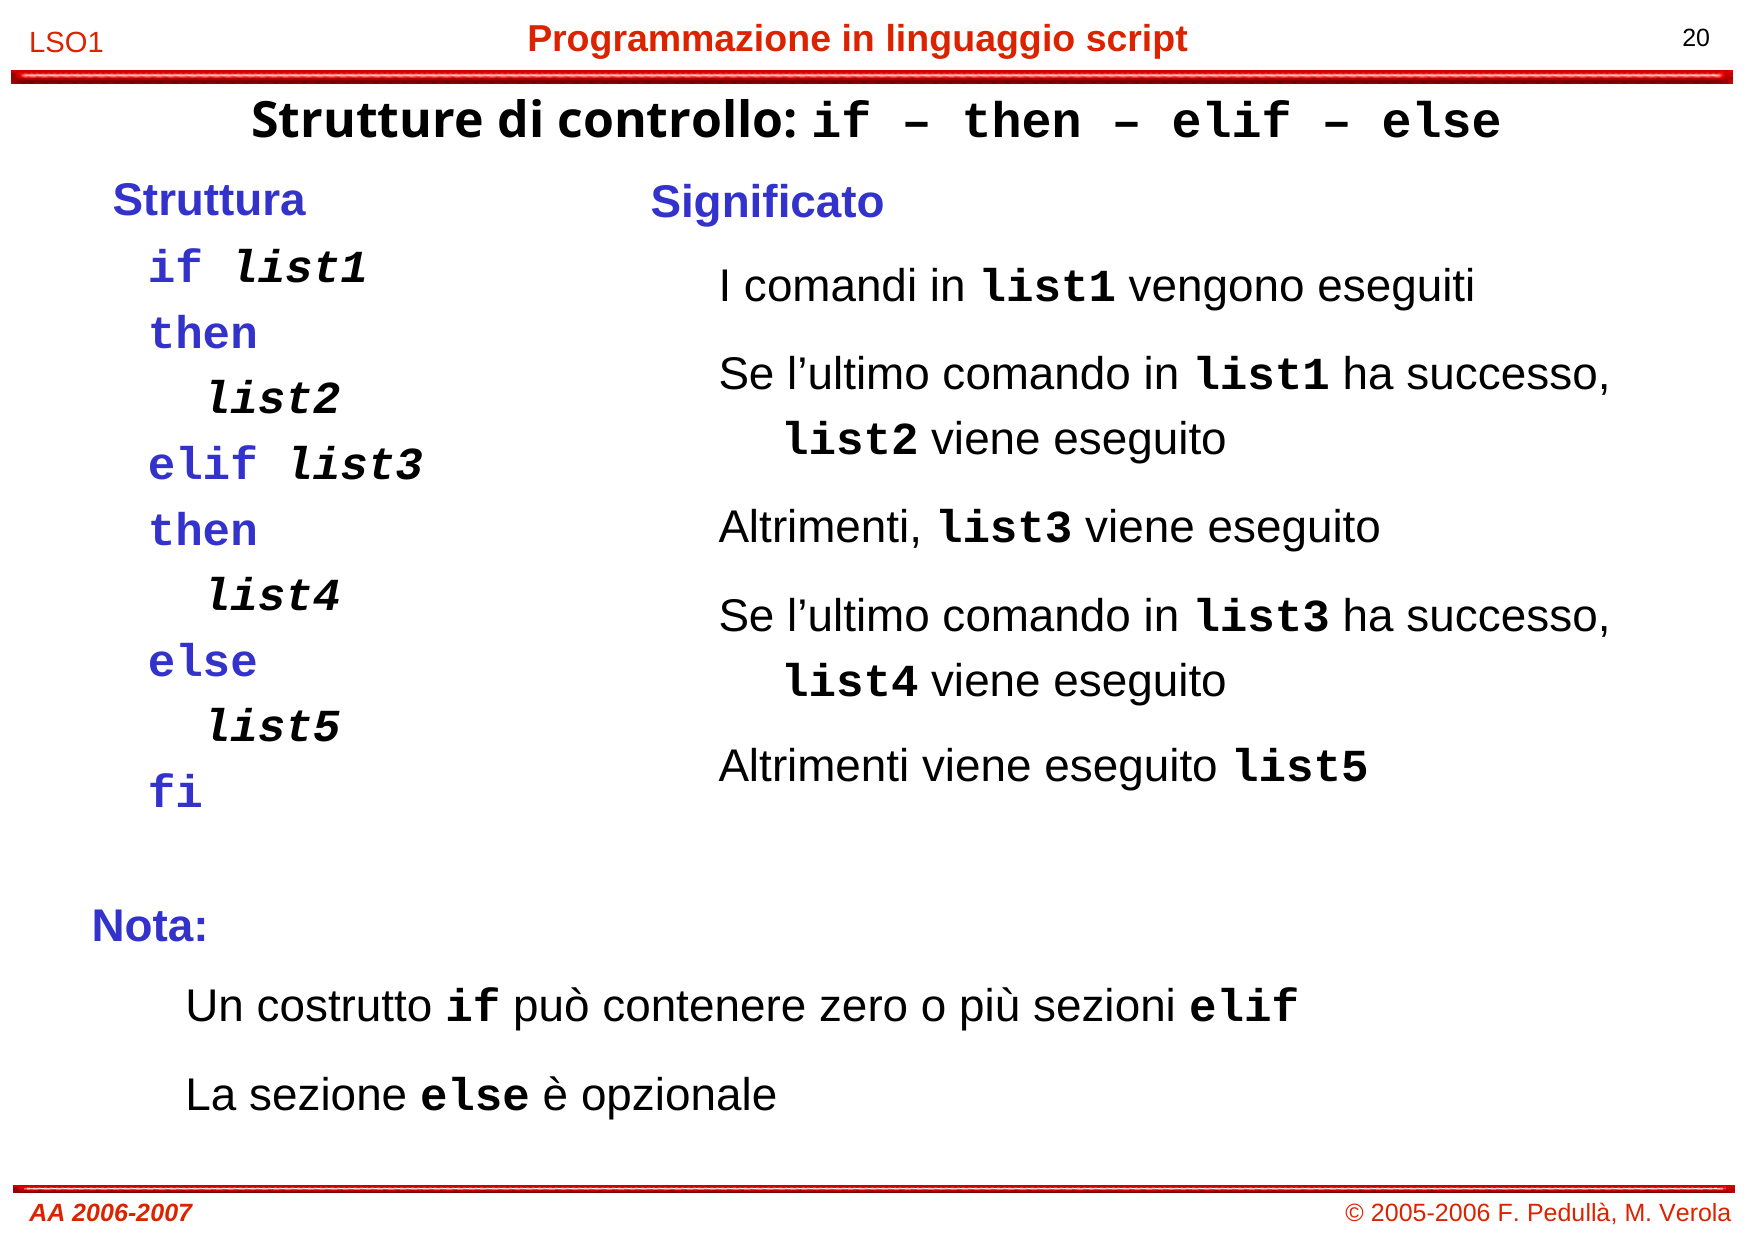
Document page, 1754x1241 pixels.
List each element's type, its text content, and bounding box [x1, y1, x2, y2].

title Strutture di controllo: if – then – elif – else [212, 72, 1541, 164]
list Significato I comandi in list1 vengono eseguiti Se l’ultimo comando in list1 ha successo, list2 viene eseguito Altrimenti, list3 viene eseguito Se l’ultimo comando in list3 ha successo, list4 viene eseguito Altrimenti viene eseguito list5 Nota: Un costrutto if può contenere zero o più sezioni elif La sezione else è opzionale [76, 164, 1714, 1132]
text_box Struttura if list1 then list2 elif list3 then list4 else list5 fi [97, 166, 530, 922]
picture [11, 70, 1733, 84]
picture [13, 1185, 1735, 1193]
